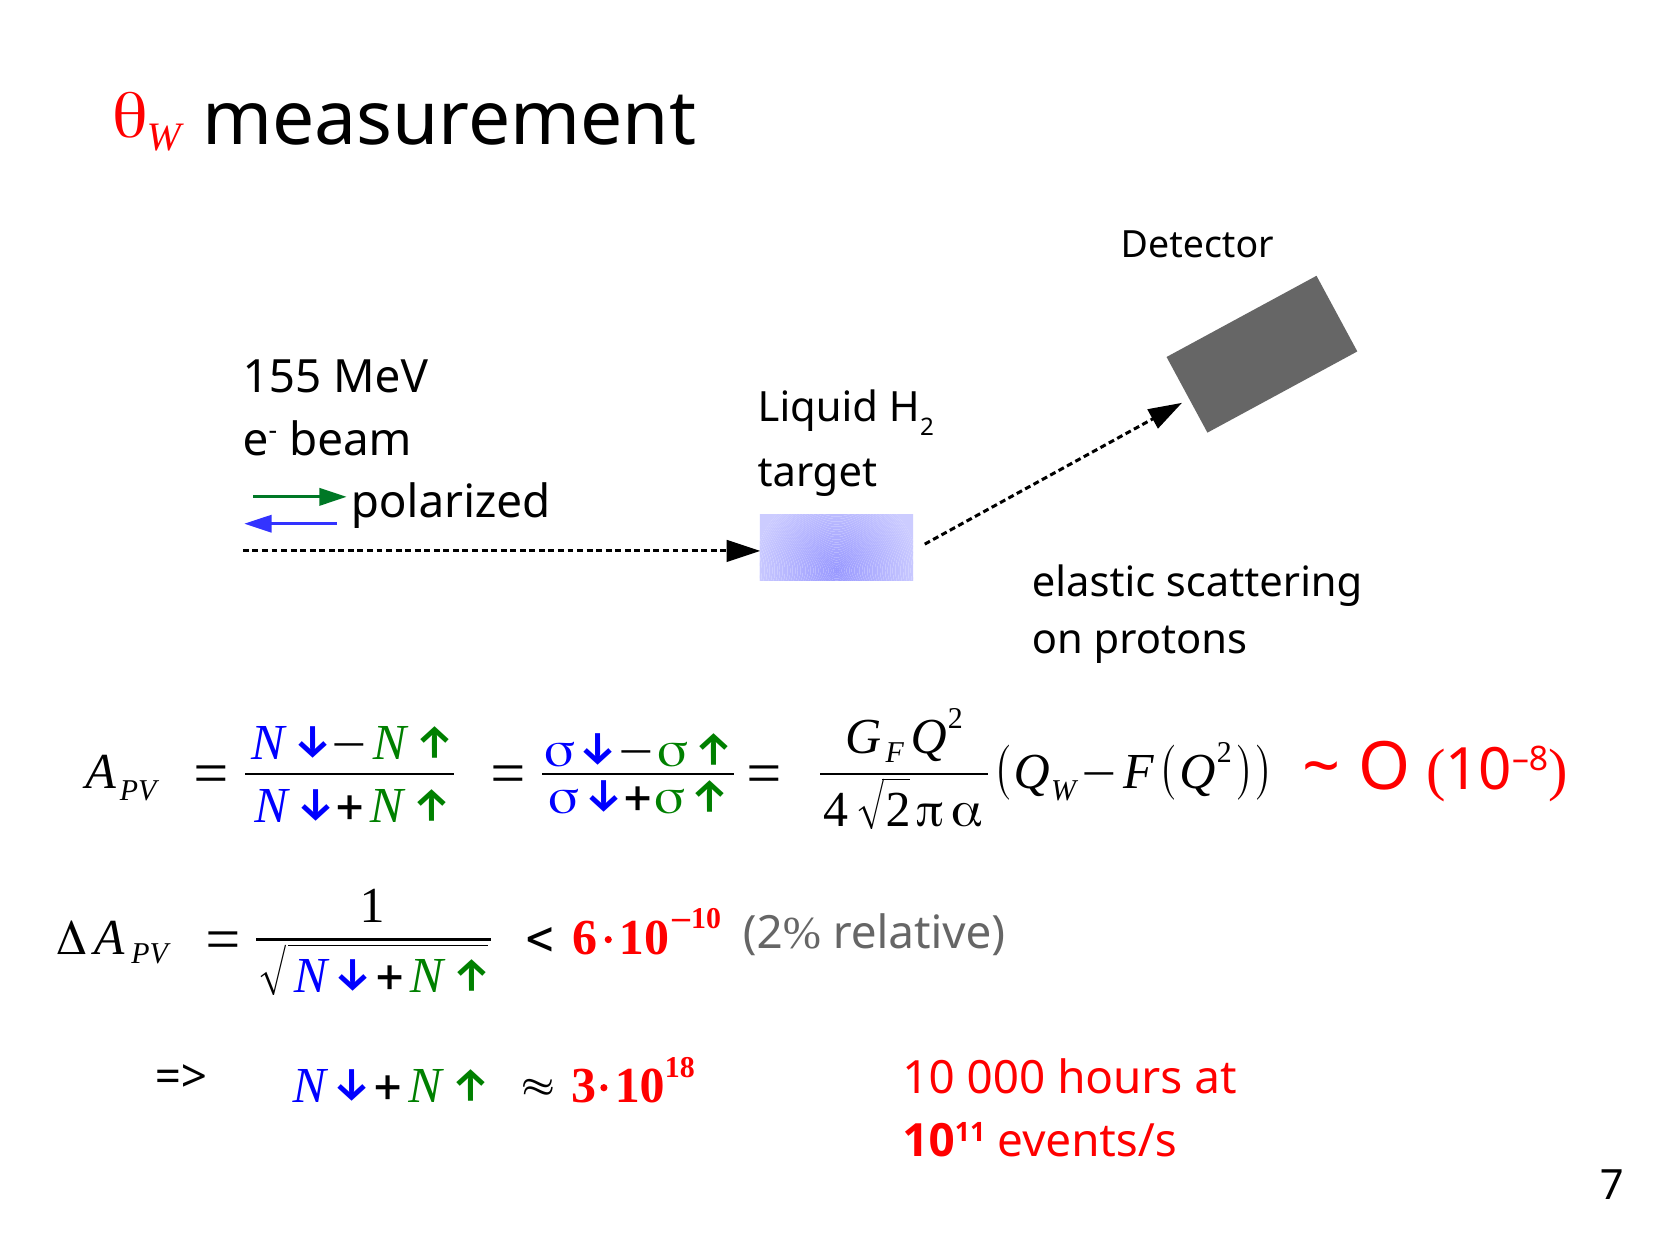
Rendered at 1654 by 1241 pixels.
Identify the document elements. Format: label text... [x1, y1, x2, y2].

text_box elastic scattering on protons [1017, 544, 1388, 785]
text_box Liquid H2 target [742, 369, 1058, 506]
text_box [759, 514, 914, 581]
text_box (2% relative) [728, 892, 1067, 1109]
chart [95, 87, 204, 161]
text_box [1166, 275, 1358, 433]
text_box Detector [1105, 210, 1299, 276]
text_box => [140, 1036, 335, 1185]
chart [66, 699, 1282, 839]
chart [43, 878, 735, 1003]
text_box 10 000 hours at 1011 events/s [887, 1037, 1594, 1241]
text_box ~ O (10–8) [1288, 711, 1609, 850]
chart [335, 1048, 708, 1112]
text_box 155 MeV e- beam polarized [226, 334, 584, 600]
text_box measurement [187, 57, 767, 174]
